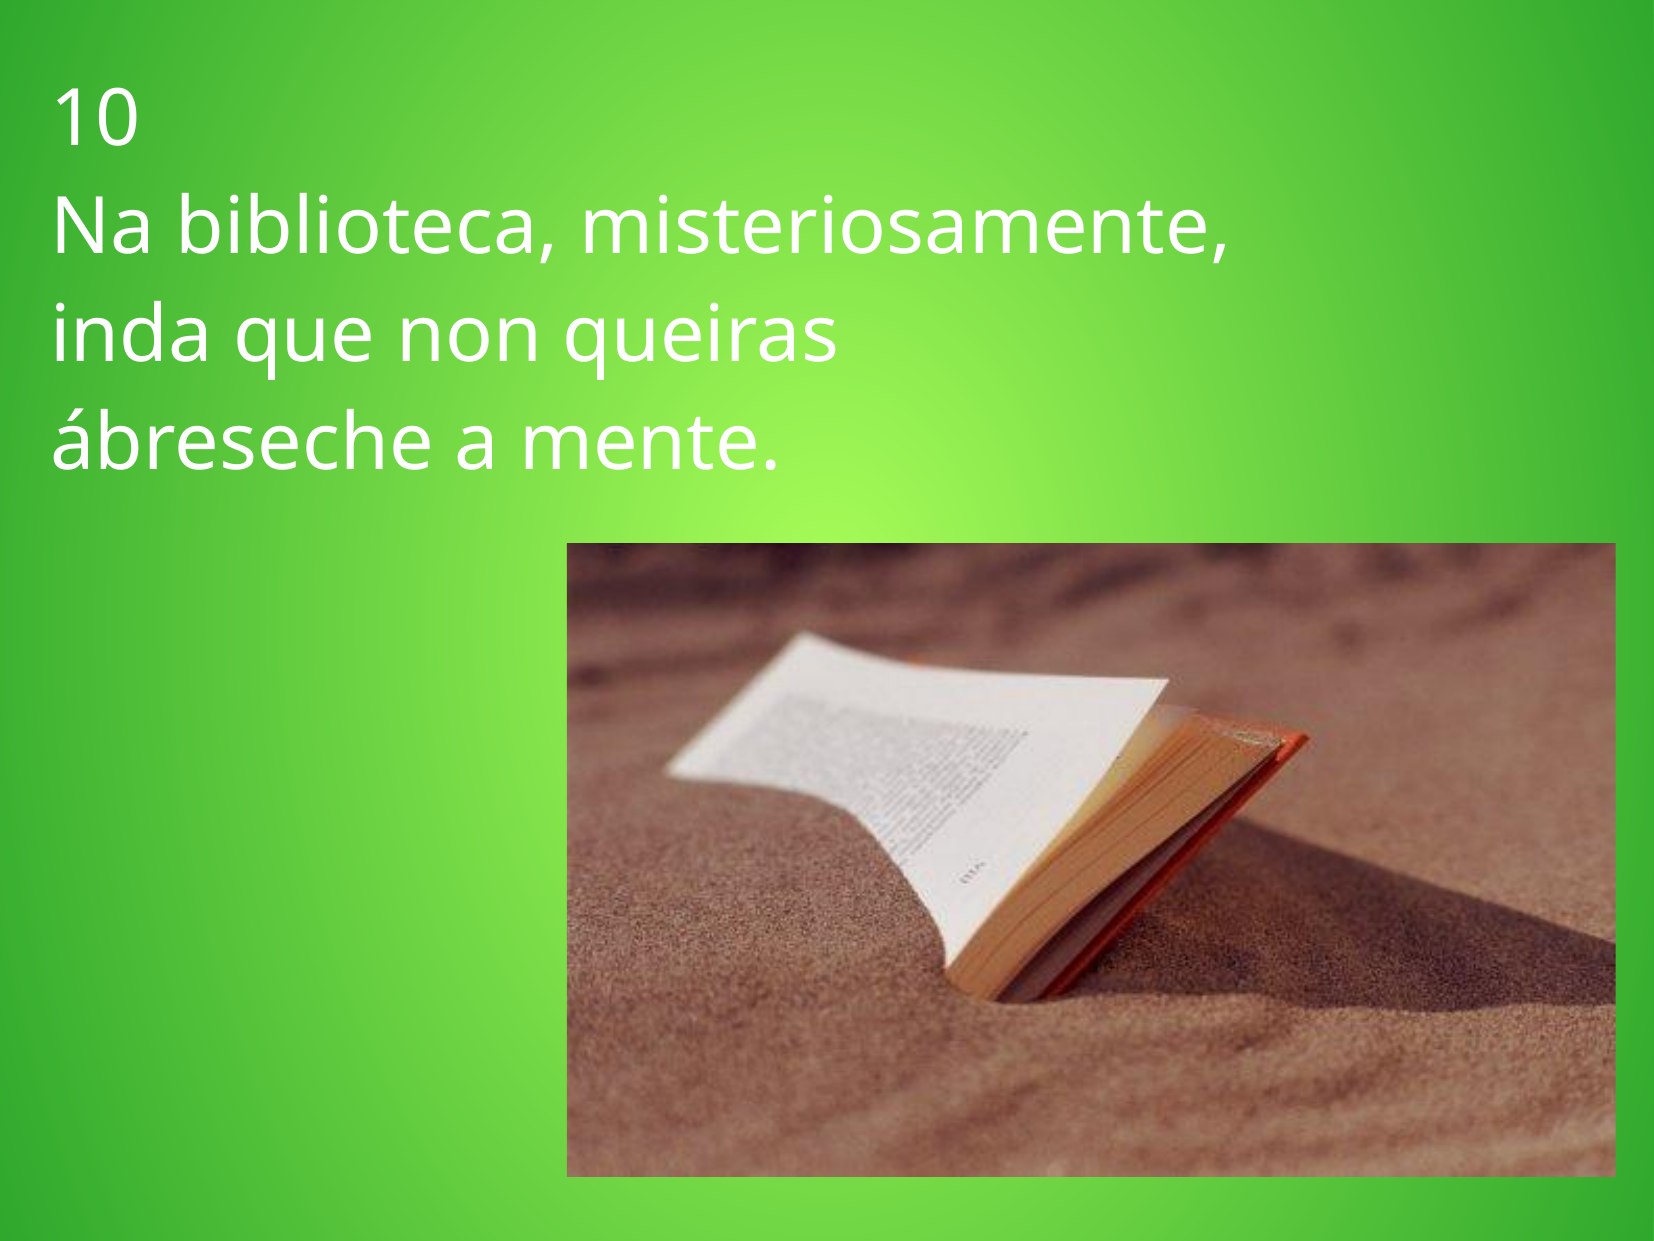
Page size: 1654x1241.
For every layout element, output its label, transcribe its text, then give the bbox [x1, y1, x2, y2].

text_box 10 Na biblioteca, misteriosamente, inda que non queiras ábreseche a mente. [35, 53, 1654, 509]
picture [566, 543, 1616, 1177]
